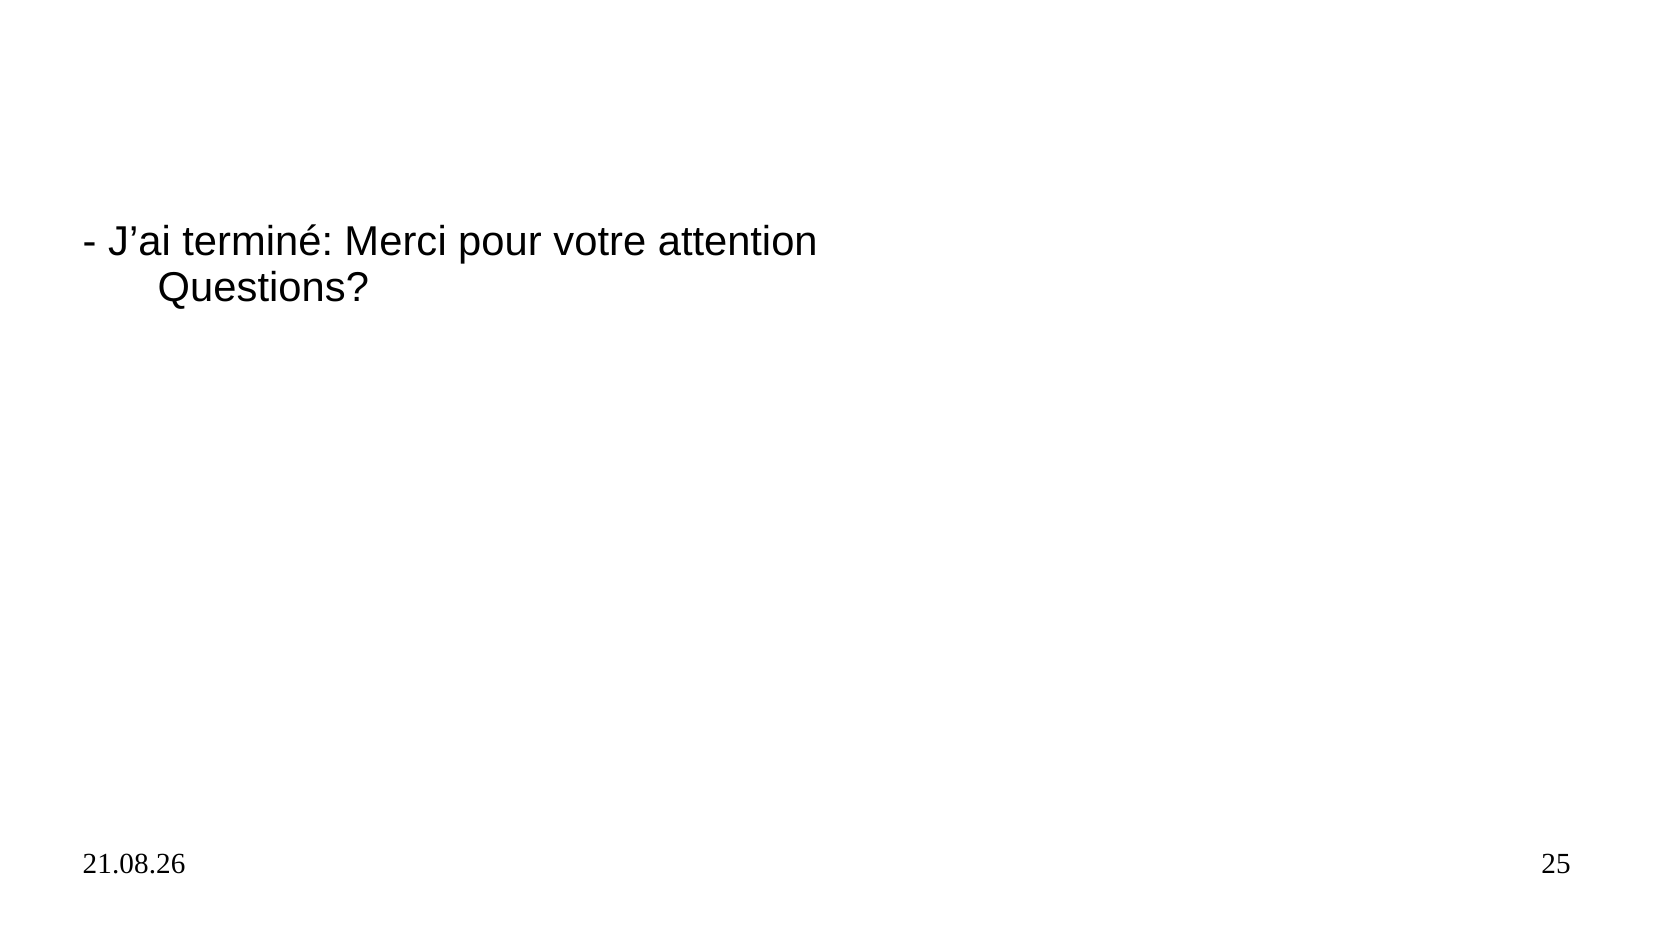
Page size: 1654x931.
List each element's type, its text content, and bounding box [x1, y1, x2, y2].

subtitle - J’ai terminé: Merci pour votre attention Questions? [82, 217, 1571, 776]
